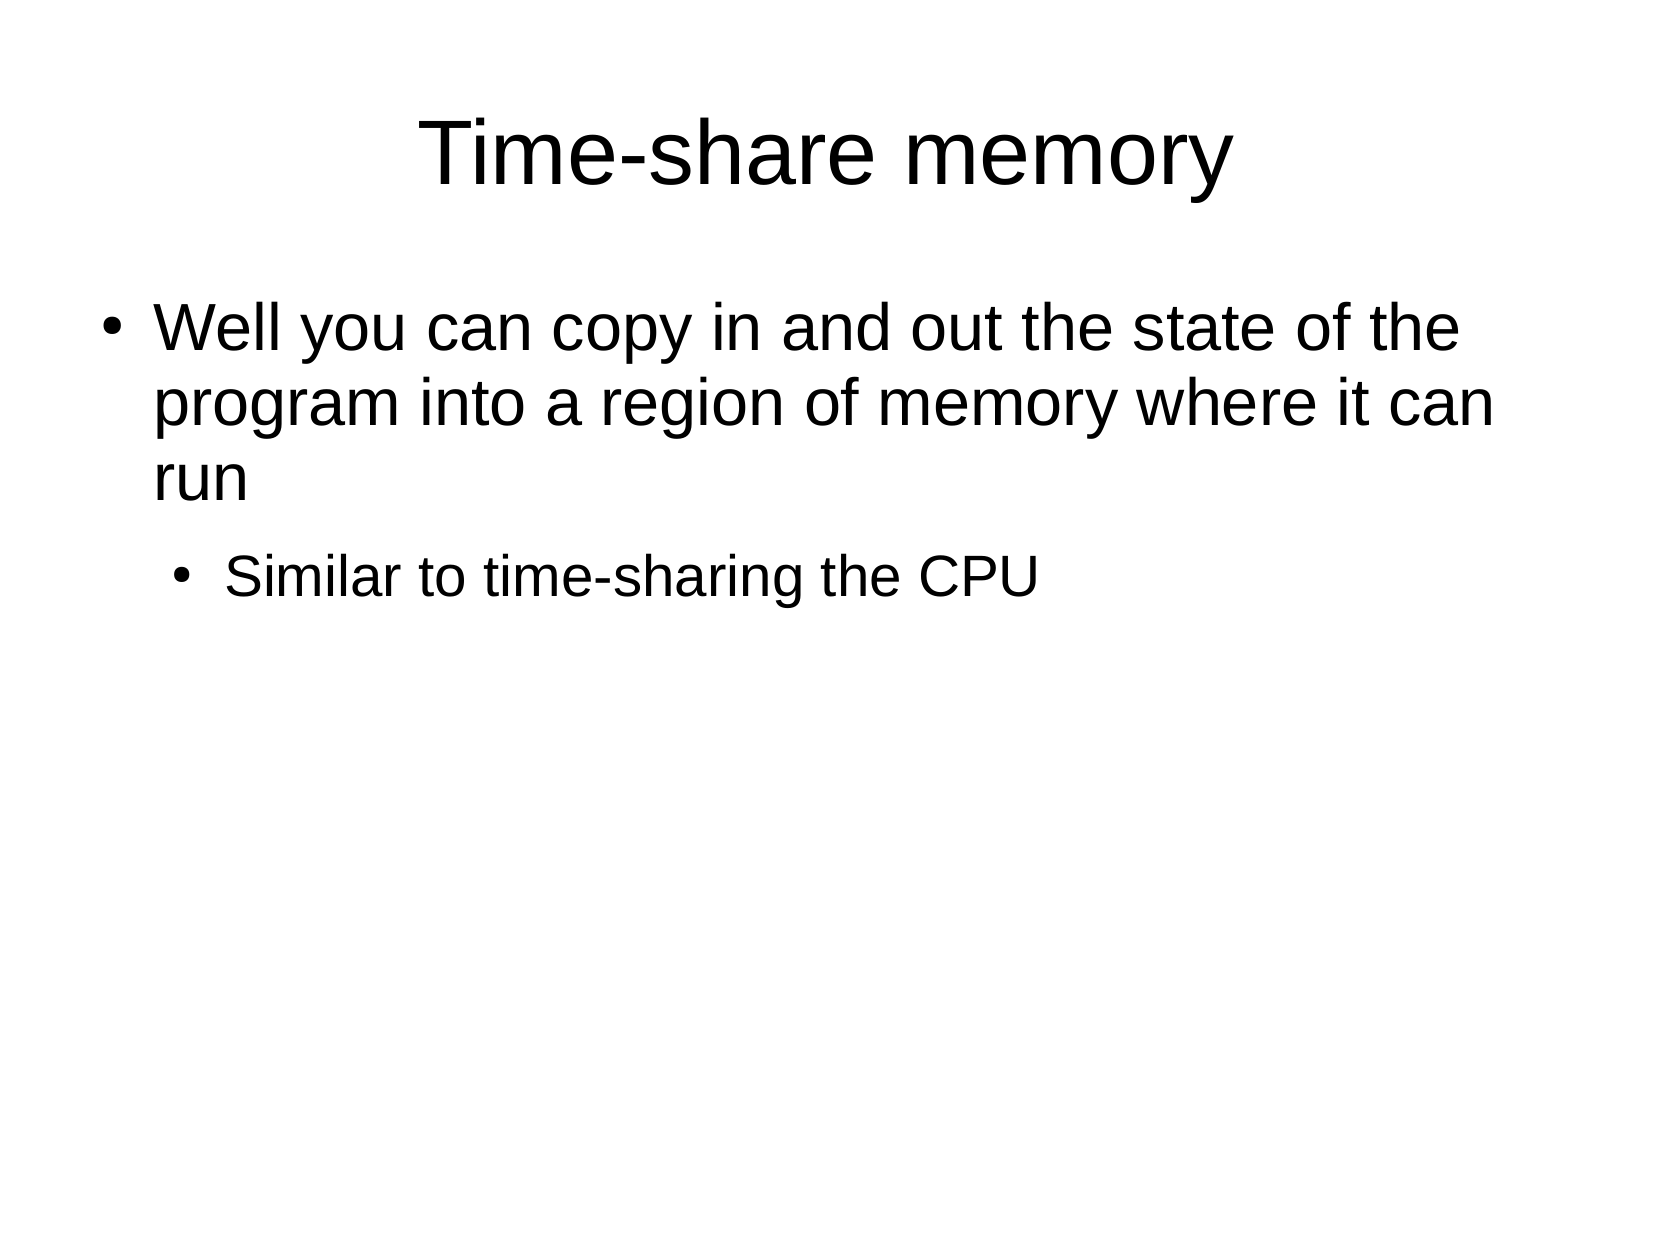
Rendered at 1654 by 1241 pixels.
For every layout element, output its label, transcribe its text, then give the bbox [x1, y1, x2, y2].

list Well you can copy in and out the state of the program into a region of memory where it can run Similar to time-sharing the CPU [82, 290, 1571, 1010]
title Time-share memory [82, 49, 1571, 257]
